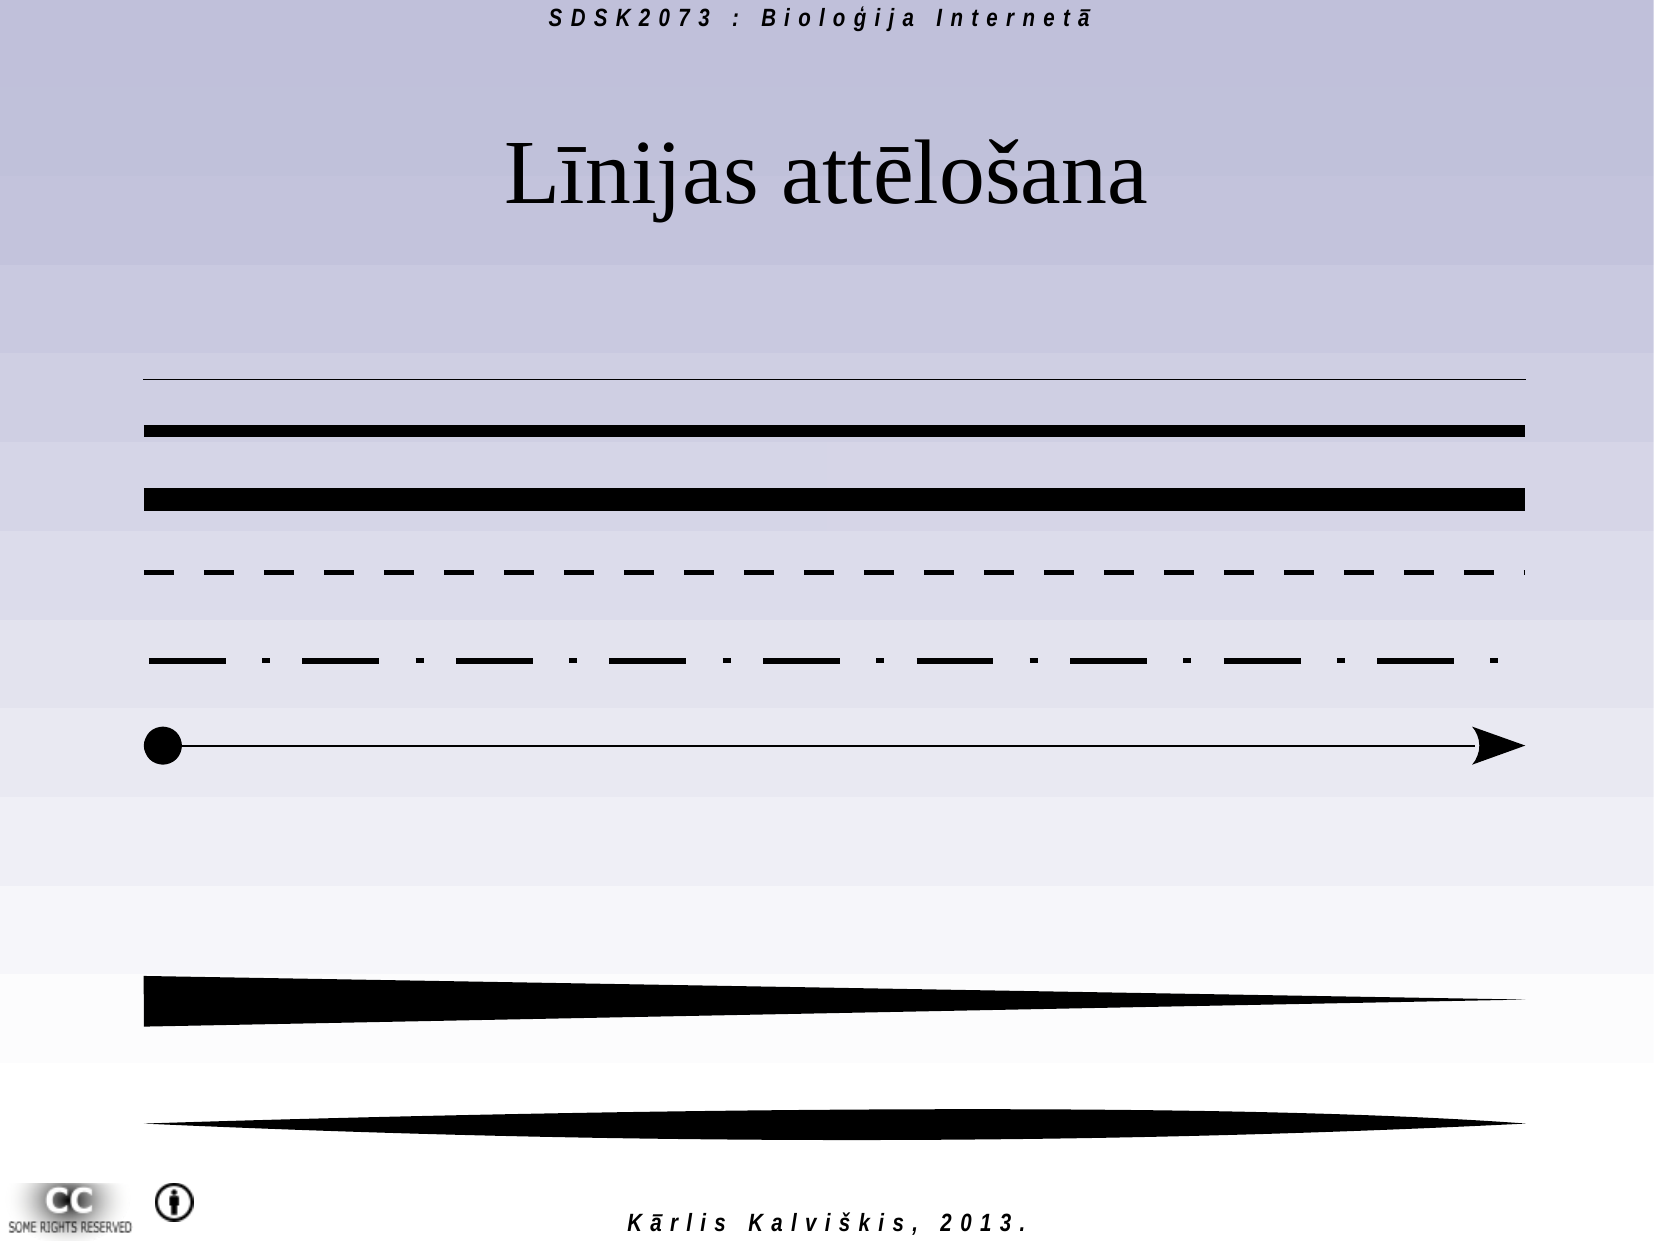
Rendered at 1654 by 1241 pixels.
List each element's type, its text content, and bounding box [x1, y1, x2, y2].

text_box [143, 1109, 1526, 1141]
text_box [143, 975, 1526, 1027]
picture [0, 0, 1654, 1241]
title Līnijas attēlošana [29, 49, 1625, 296]
